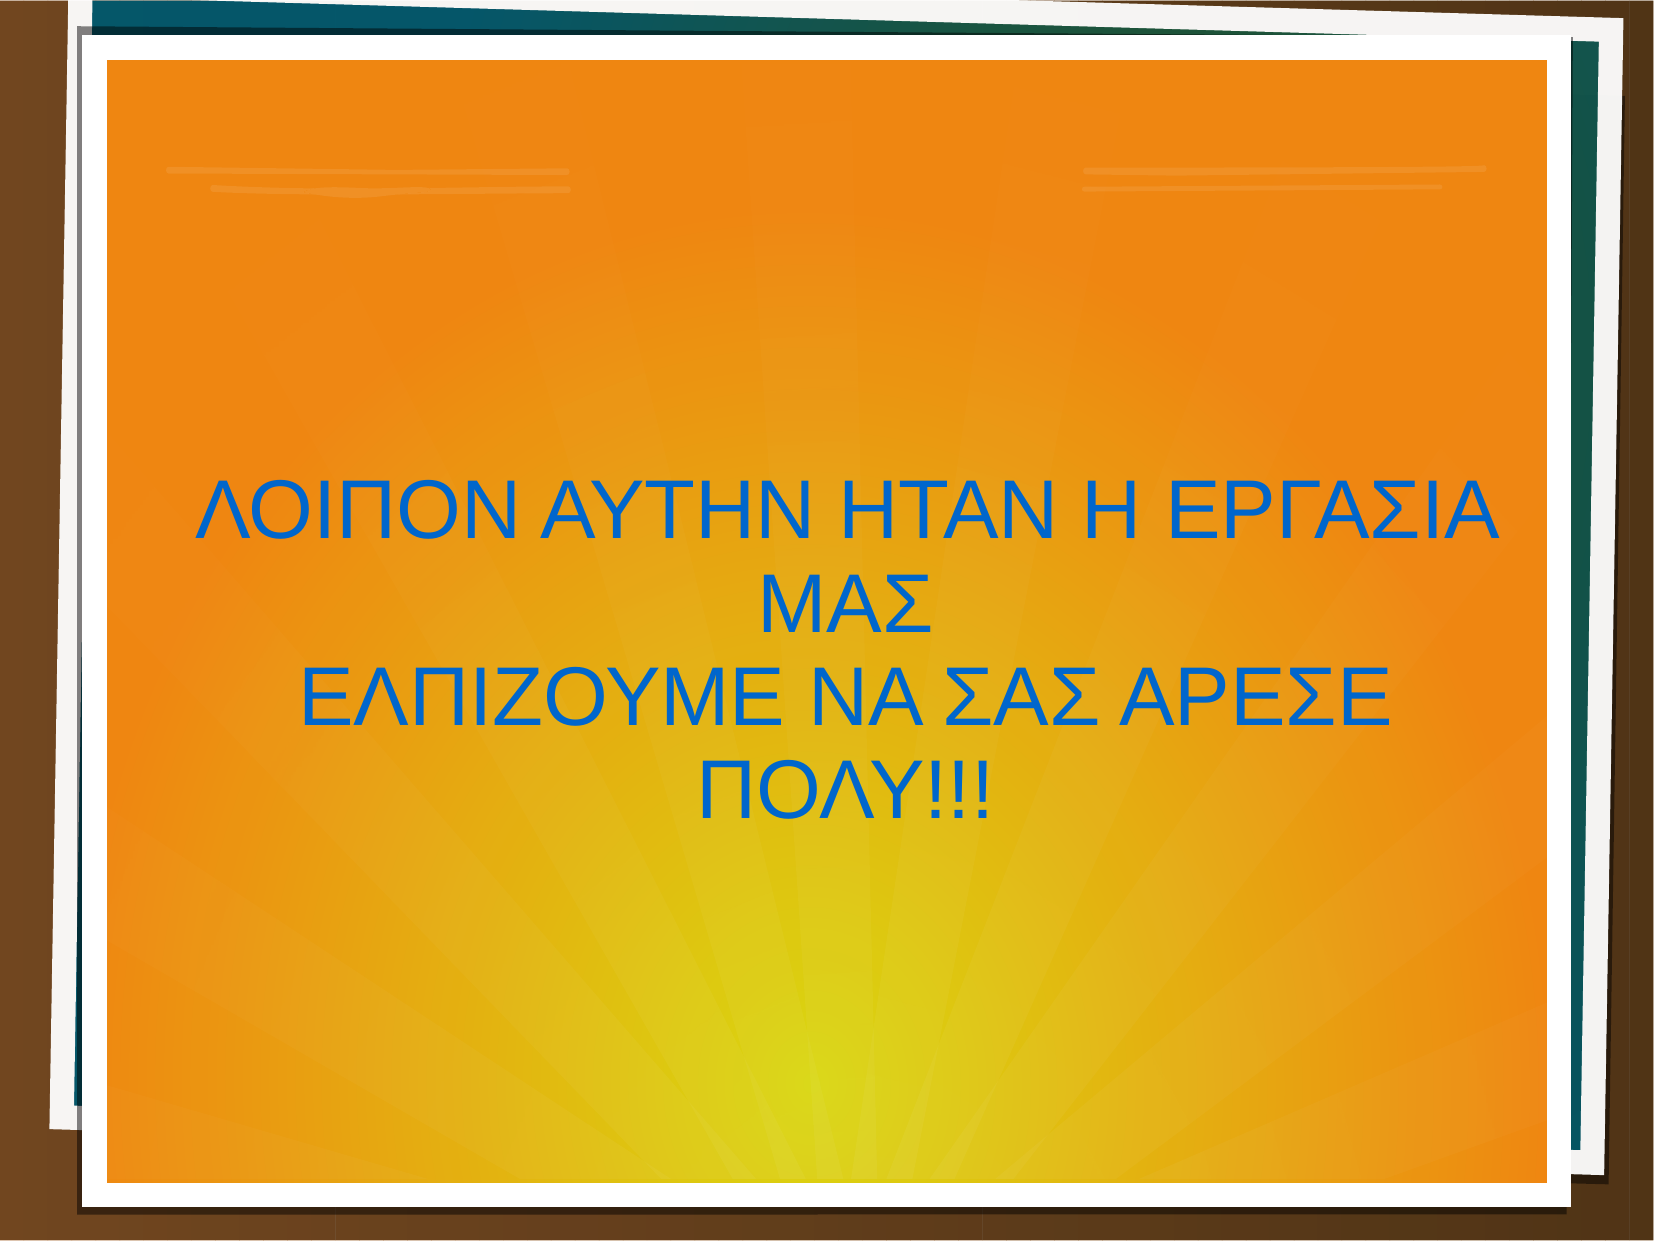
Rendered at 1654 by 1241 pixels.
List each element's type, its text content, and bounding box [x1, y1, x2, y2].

subtitle ΛΟΙΠΟΝ ΑΥΤΗΝ ΗΤΑΝ Η ΕΡΓΑΣΙΑ ΜΑΣ ΕΛΠΙΖΟΥΜΕ ΝΑ ΣΑΣ ΑΡΕΣΕ ΠΟΛΥ!!! [153, 290, 1538, 1010]
